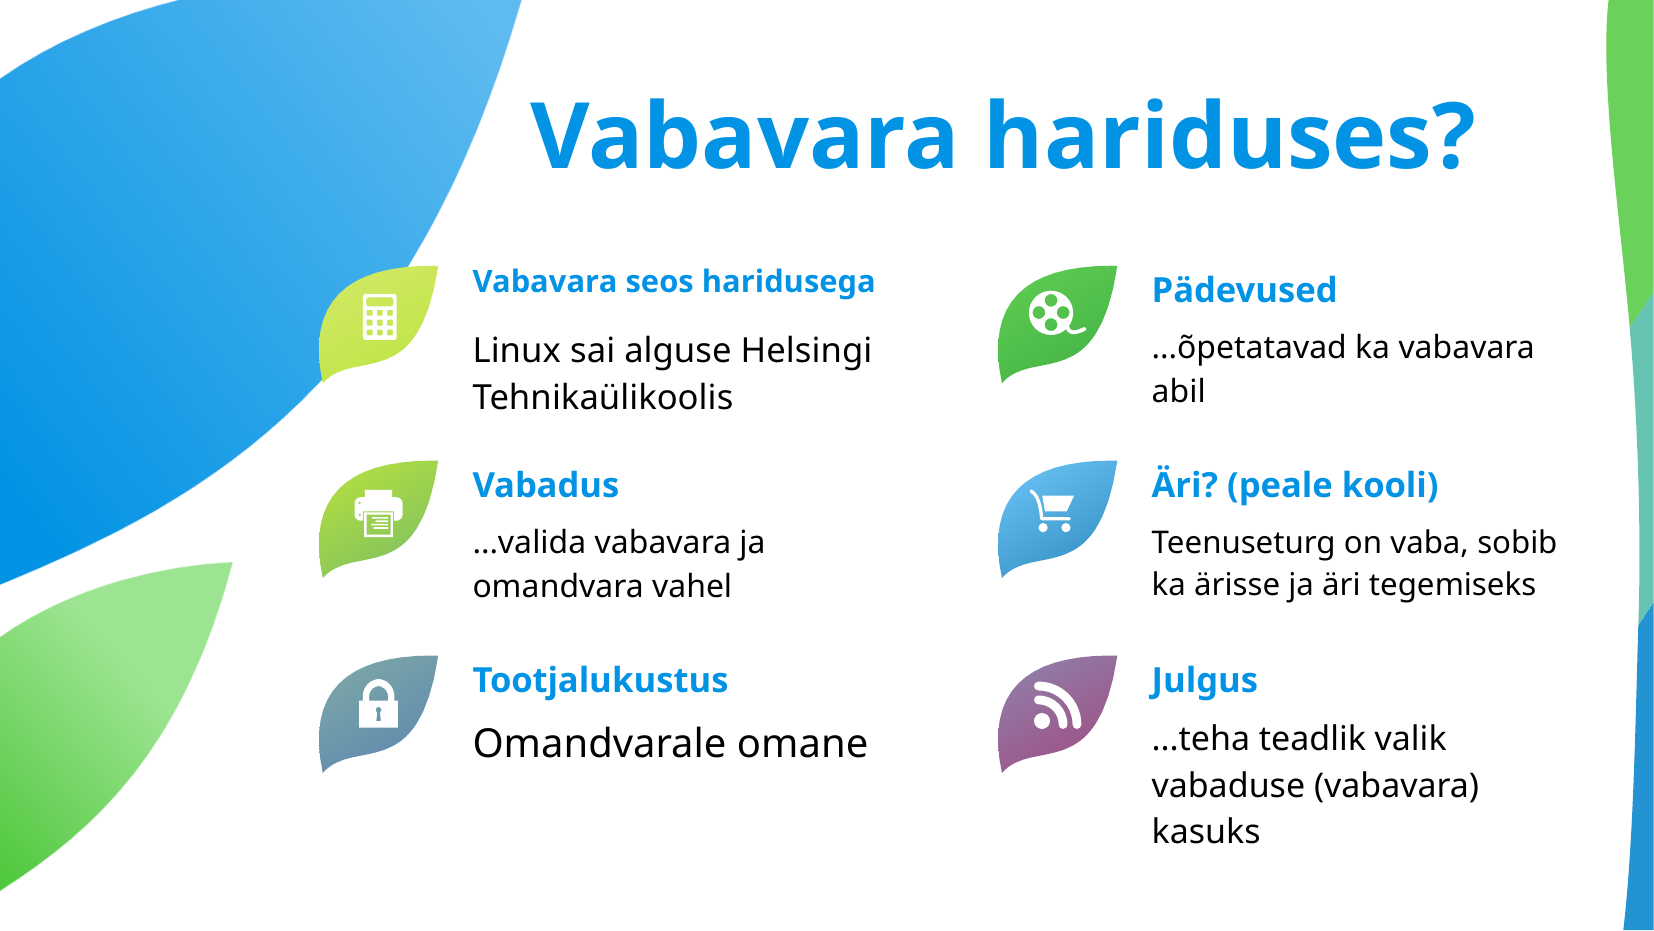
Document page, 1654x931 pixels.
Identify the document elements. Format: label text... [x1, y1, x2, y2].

list Teenuseturg on vaba, sobib ka ärisse ja äri tegemiseks [1151, 519, 1565, 650]
subtitle Vabavara seos haridusega [472, 242, 916, 319]
text_box [998, 265, 1118, 384]
text_box [318, 655, 439, 773]
text_box [318, 460, 439, 579]
list ...teha teadlik valik vabaduse (vabavara) kasuks [1151, 714, 1595, 857]
subtitle Pädevused [1151, 265, 1565, 313]
list ...õpetatavad ka vabavara abil [1151, 324, 1565, 414]
text_box [998, 655, 1118, 773]
title Vabavara hariduses? [377, 59, 1630, 207]
picture [0, 0, 522, 891]
list Linux sai alguse Helsingi Tehnikaülikoolis [472, 324, 886, 460]
list ...valida vabavara ja omandvara vahel [472, 519, 886, 609]
list Omandvarale omane [472, 714, 886, 804]
subtitle Äri? (peale kooli) [1151, 460, 1565, 508]
text_box [318, 265, 439, 384]
text_box [998, 460, 1118, 579]
subtitle Tootjalukustus [472, 655, 886, 703]
subtitle Julgus [1151, 655, 1565, 703]
subtitle Vabadus [472, 460, 886, 508]
